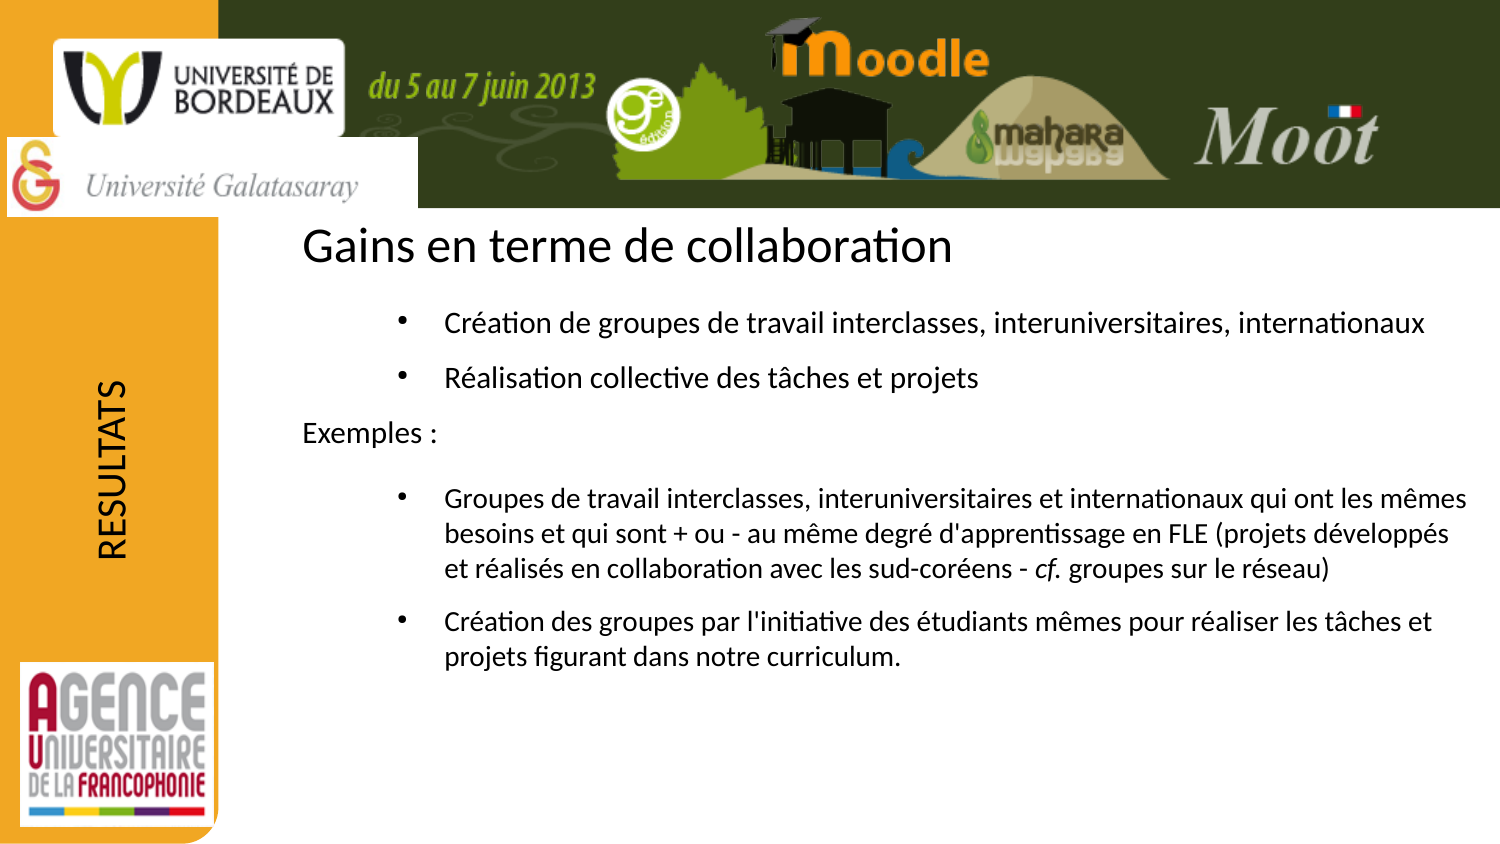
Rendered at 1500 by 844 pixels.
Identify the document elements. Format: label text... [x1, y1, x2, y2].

list Gains en terme de collaboration Création de groupes de travail interclasses, interuniversitaires, internationaux Réalisation collective des tâches et projets Exemples : Groupes de travail interclasses, interuniversitaires et internationaux qui ont les mêmes besoins et qui sont + ou - au même degré d'apprentissage en FLE (projets développés et réalisés en collaboration avec les sud-coréens - cf. groupes sur le réseau) Création des groupes par l'initiative des étudiants mêmes pour réaliser les tâches et projets figurant dans notre curriculum. [231, 212, 1477, 828]
picture [7, 17, 1380, 217]
picture [20, 662, 214, 827]
text_box RESULTATS [9, 217, 221, 729]
